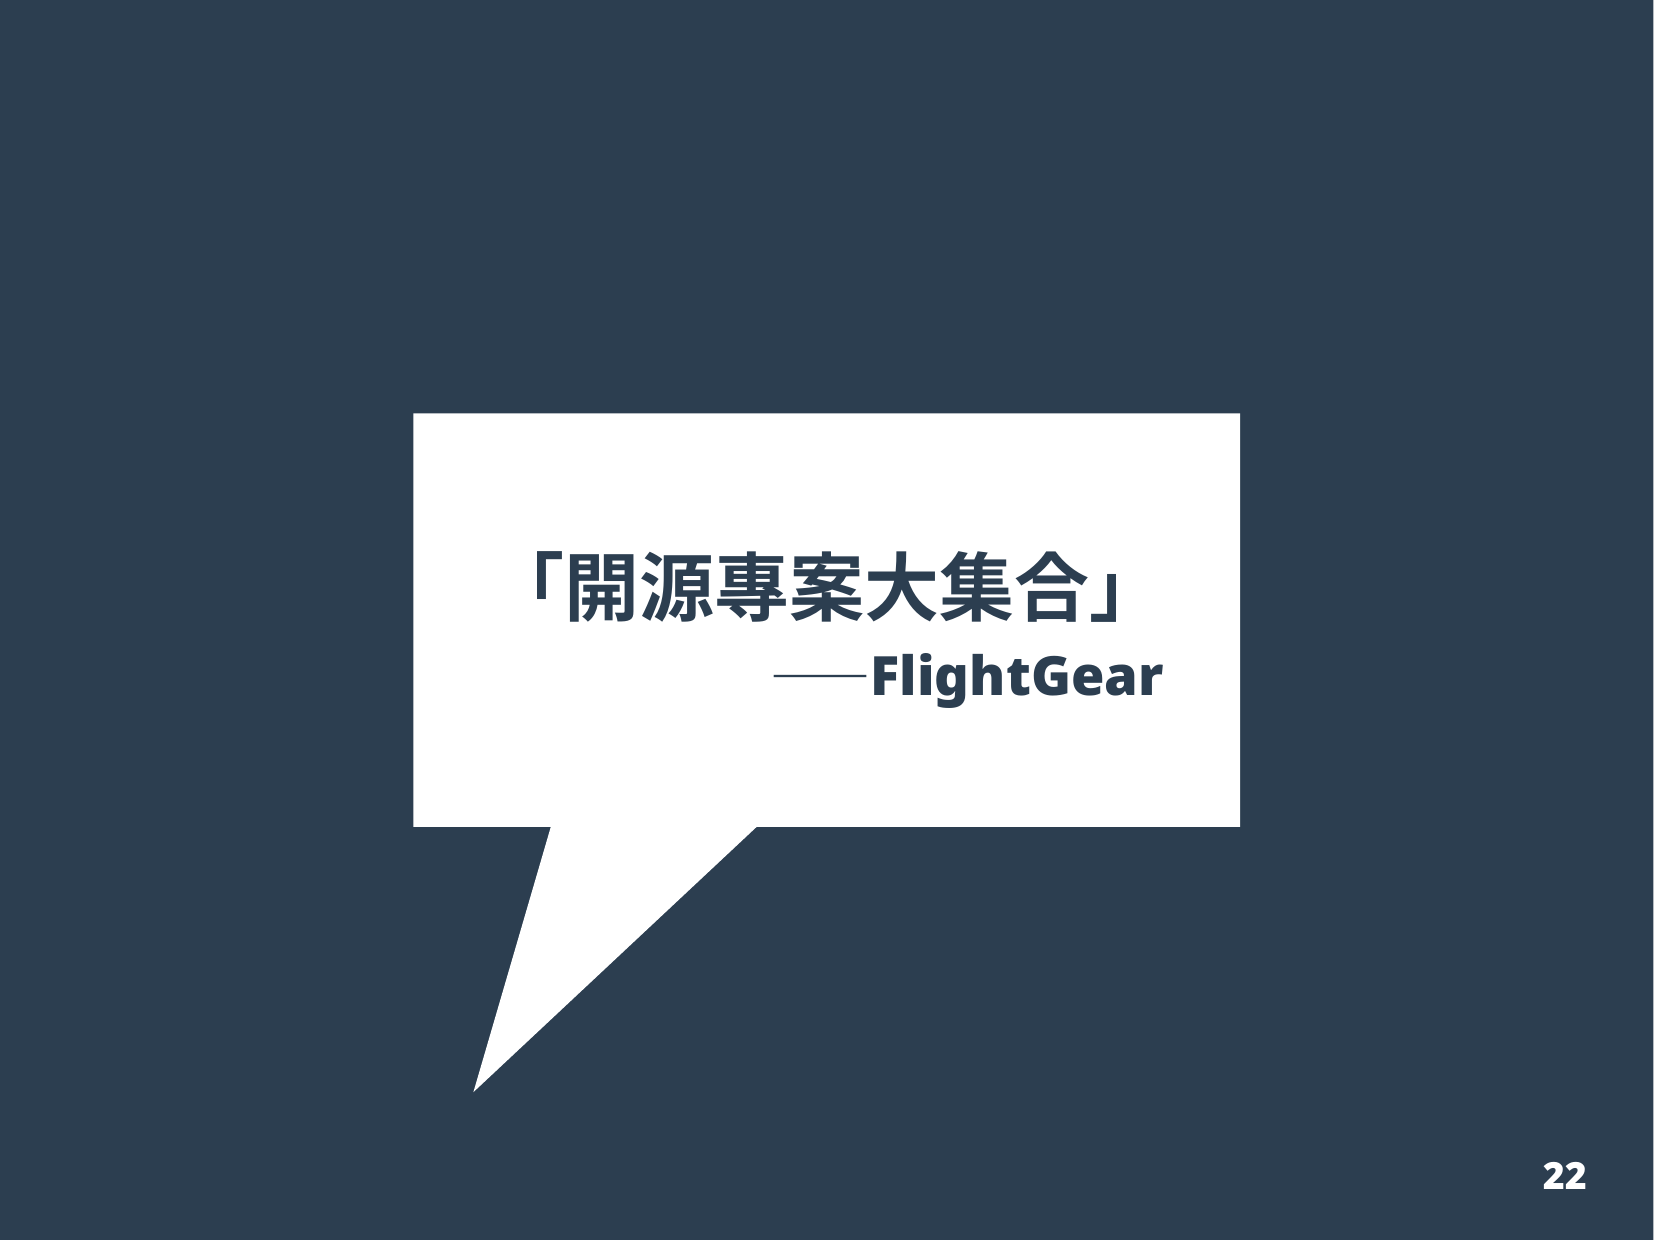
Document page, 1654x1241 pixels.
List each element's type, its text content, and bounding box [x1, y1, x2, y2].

title 「開源專案大集合」 ——FlightGear [442, 442, 1211, 798]
